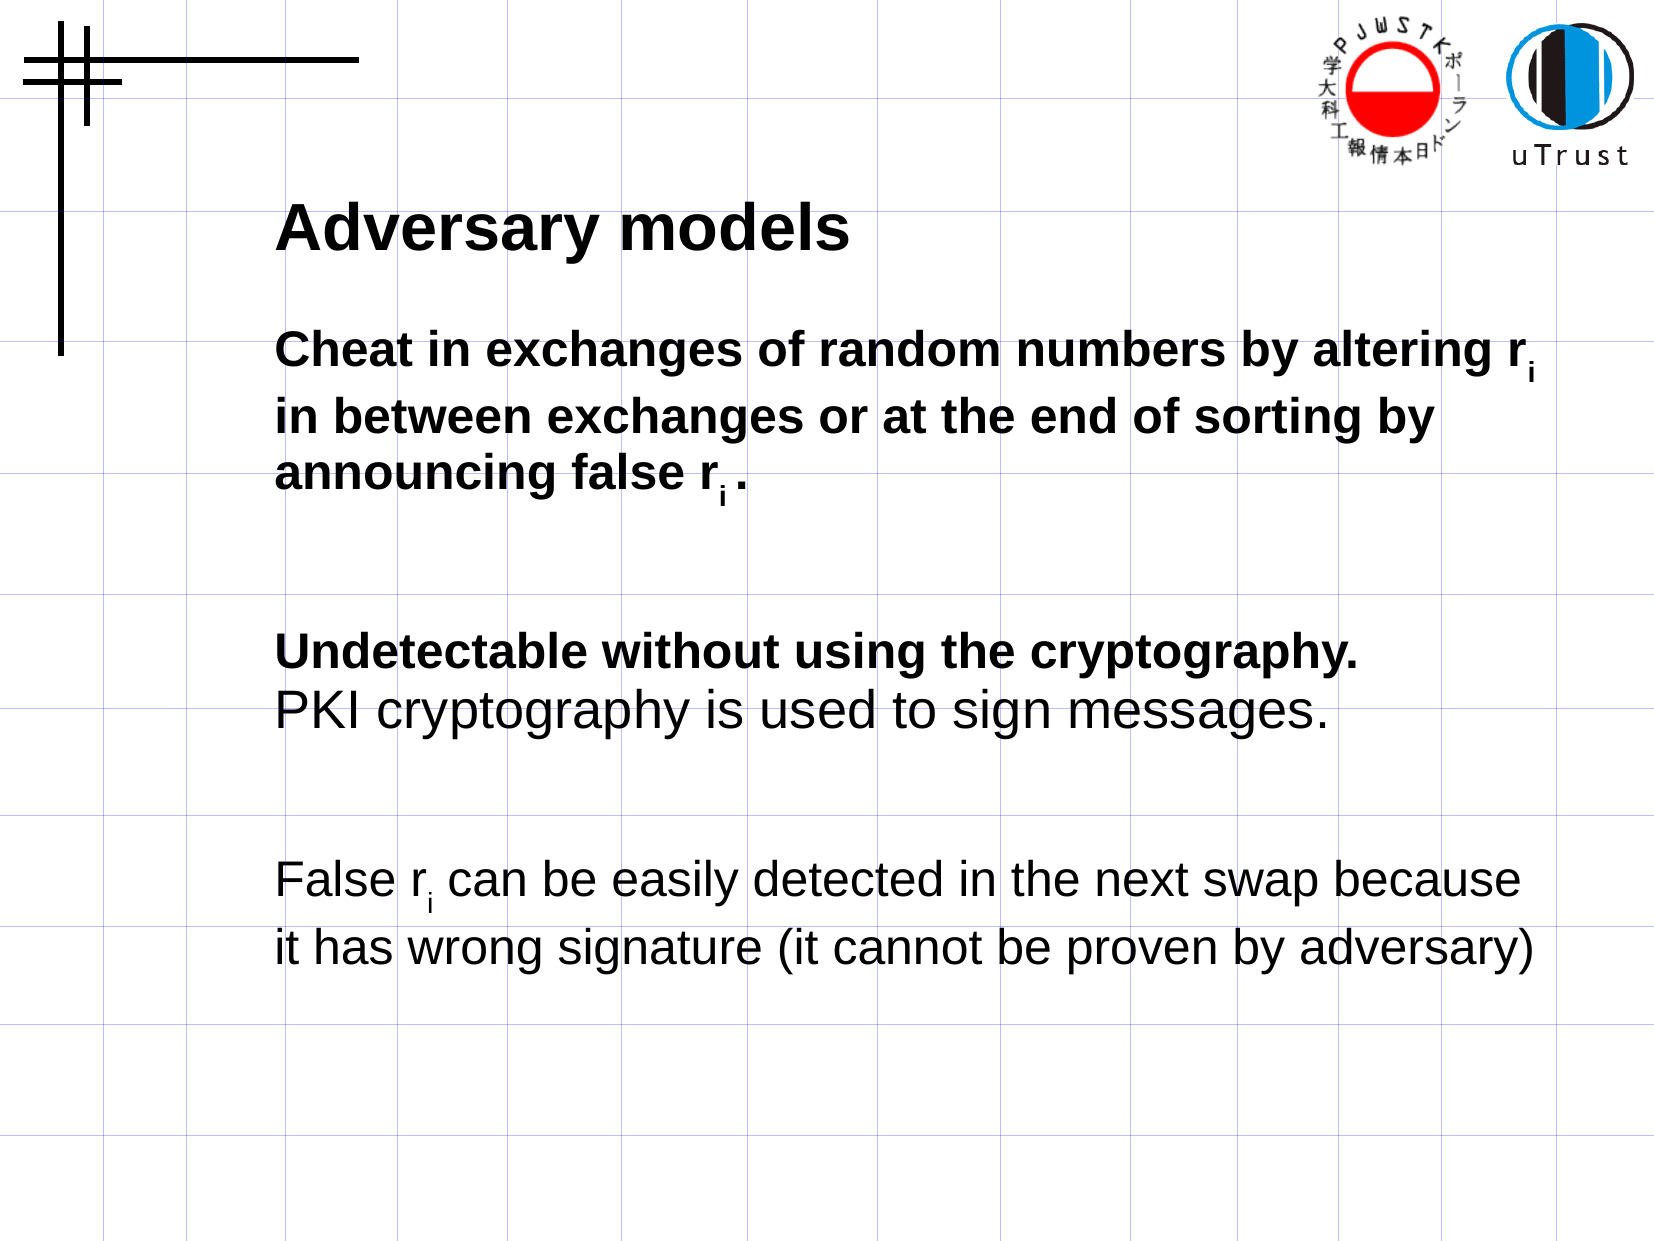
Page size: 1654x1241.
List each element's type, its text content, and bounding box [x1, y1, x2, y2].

text_box Adversary models Cheat in exchanges of random numbers by altering ri in between exchanges or at the end of sorting by announcing false ri . Undetectable without using the cryptography. PKI cryptography is used to sign messages. False ri can be easily detected in the next swap because it has wrong signature (it cannot be proven by adversary) [259, 183, 1565, 991]
picture [1512, 30, 1565, 125]
picture [1304, 0, 1479, 178]
picture [1506, 23, 1634, 165]
